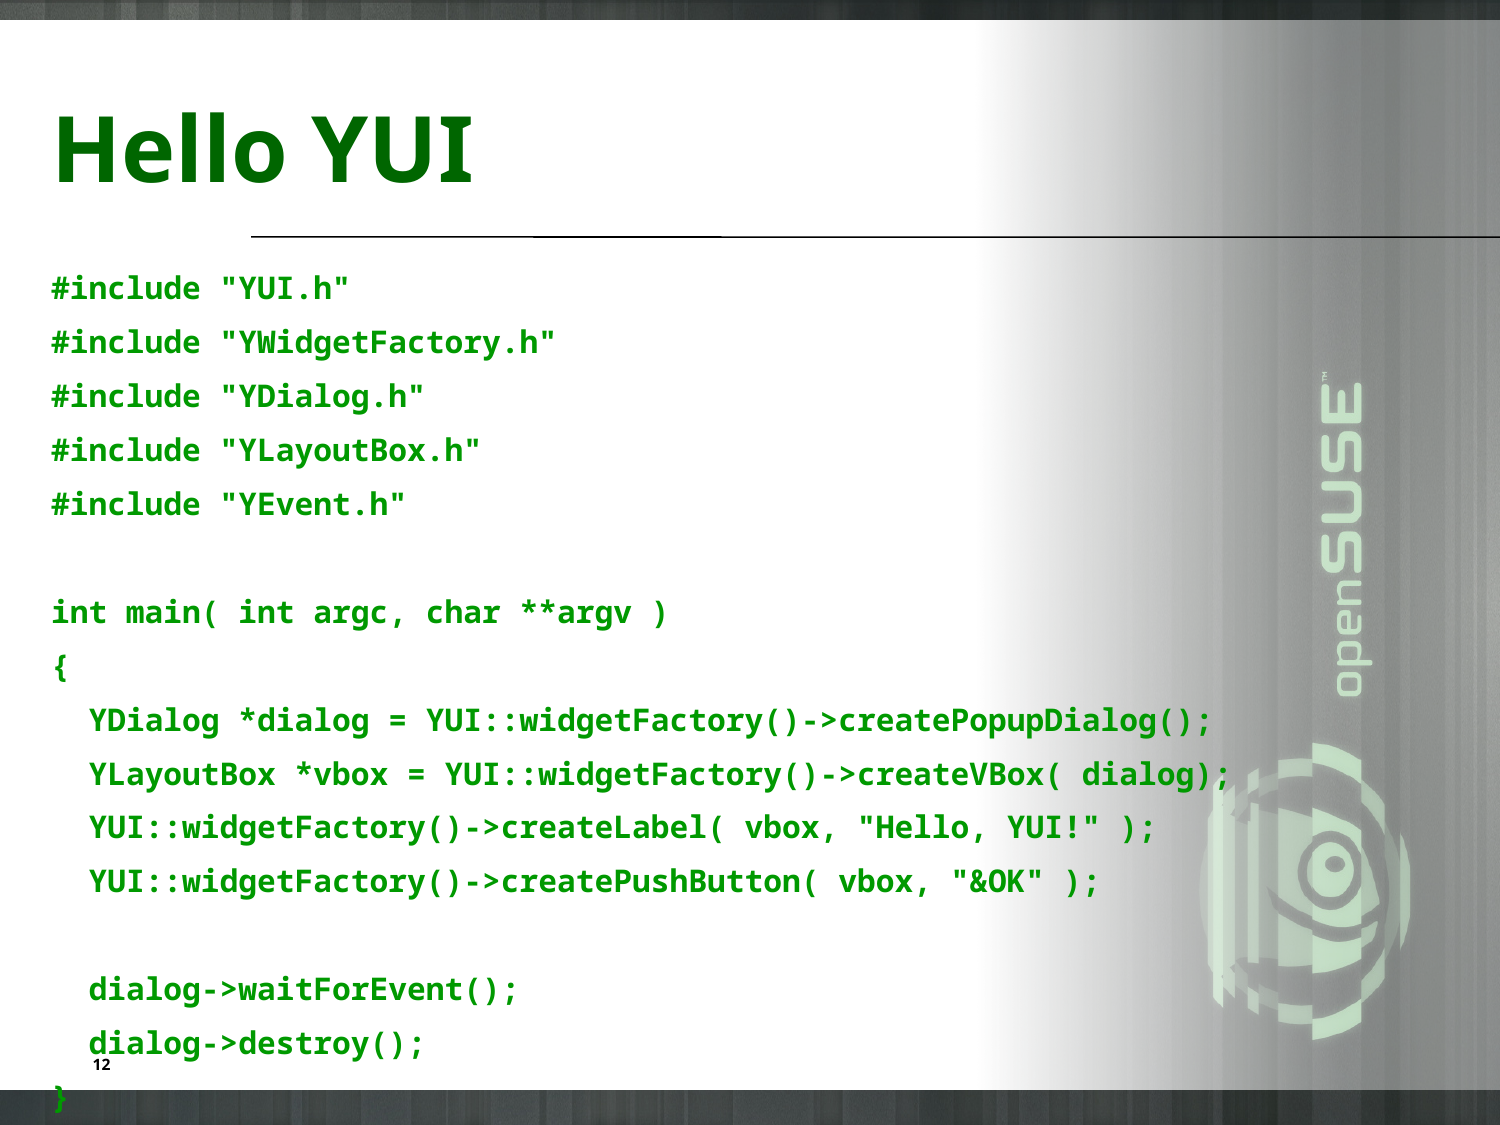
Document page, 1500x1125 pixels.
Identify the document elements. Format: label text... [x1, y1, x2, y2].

list #include "YUI.h" #include "YWidgetFactory.h" #include "YDialog.h" #include "YLayoutBox.h" #include "YEvent.h" int main( int argc, char **argv ) { YDialog *dialog = YUI::widgetFactory()->createPopupDialog(); YLayoutBox *vbox = YUI::widgetFactory()->createVBox( dialog); YUI::widgetFactory()->createLabel( vbox, "Hello, YUI!" ); YUI::widgetFactory()->createPushButton( vbox, "&OK" ); dialog->waitForEvent(); dialog->destroy(); } [51, 266, 1253, 1053]
picture [0, 0, 1500, 1125]
title Hello YUI [51, 68, 1447, 232]
